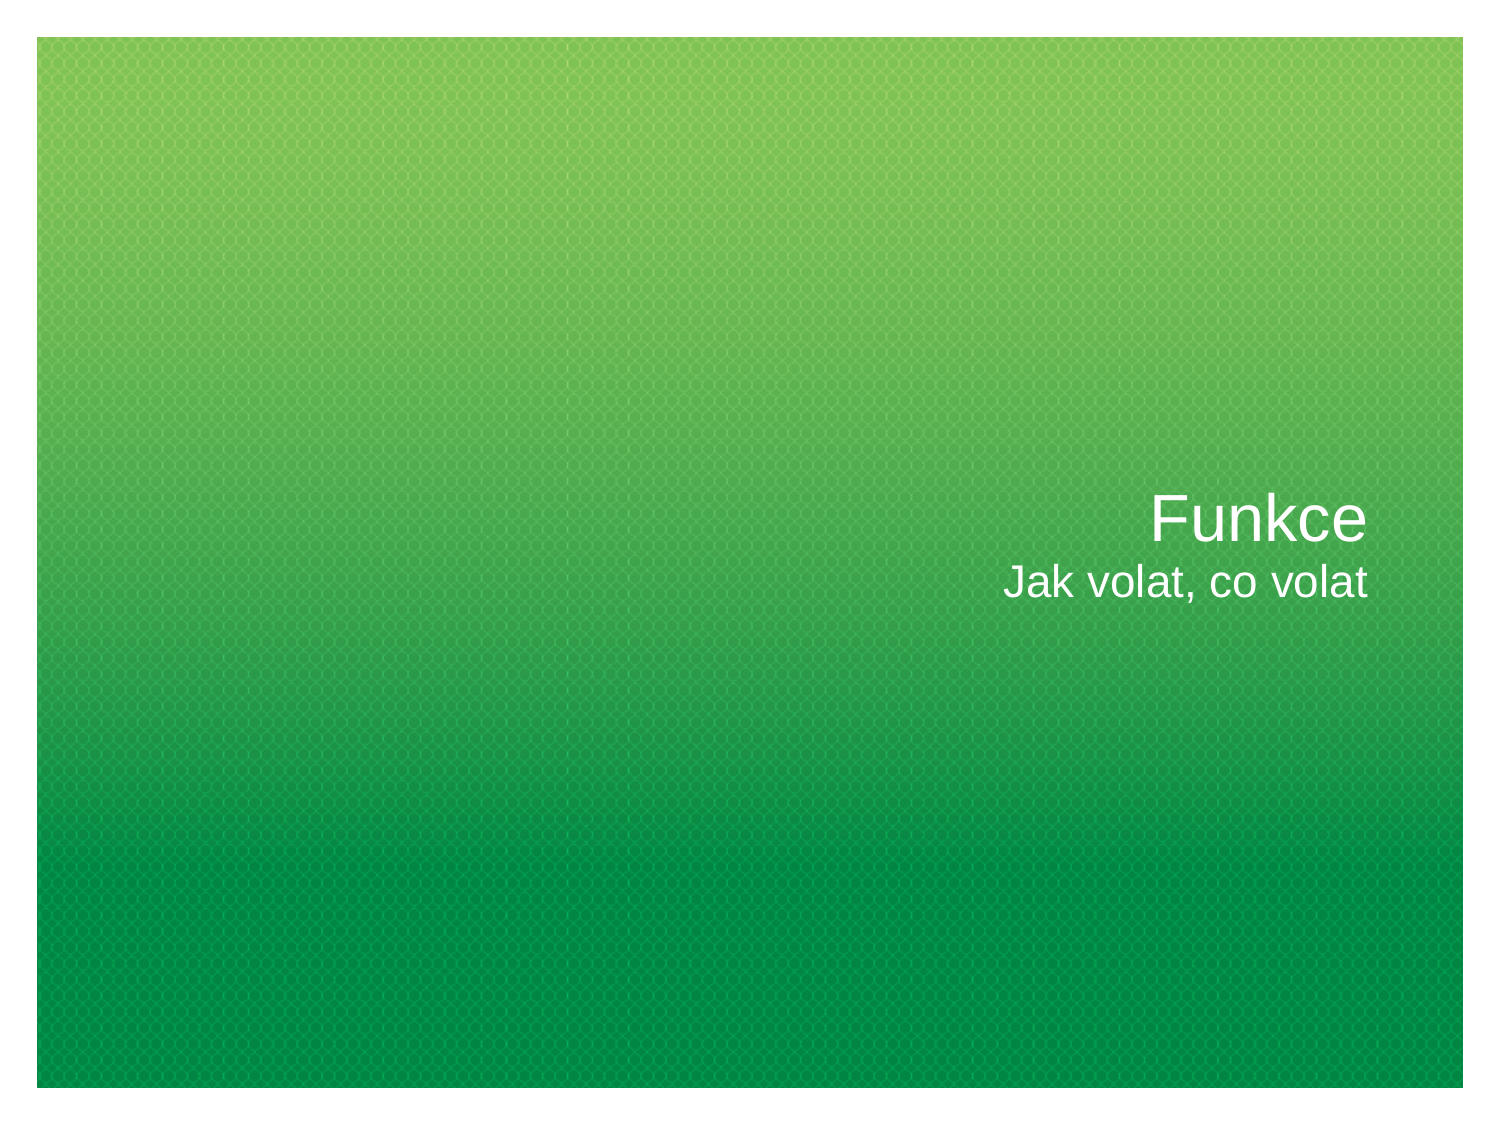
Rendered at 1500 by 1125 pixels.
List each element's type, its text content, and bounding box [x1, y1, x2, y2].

title Funkce Jak volat, co volat [135, 450, 1369, 638]
picture [37, 37, 1463, 1088]
